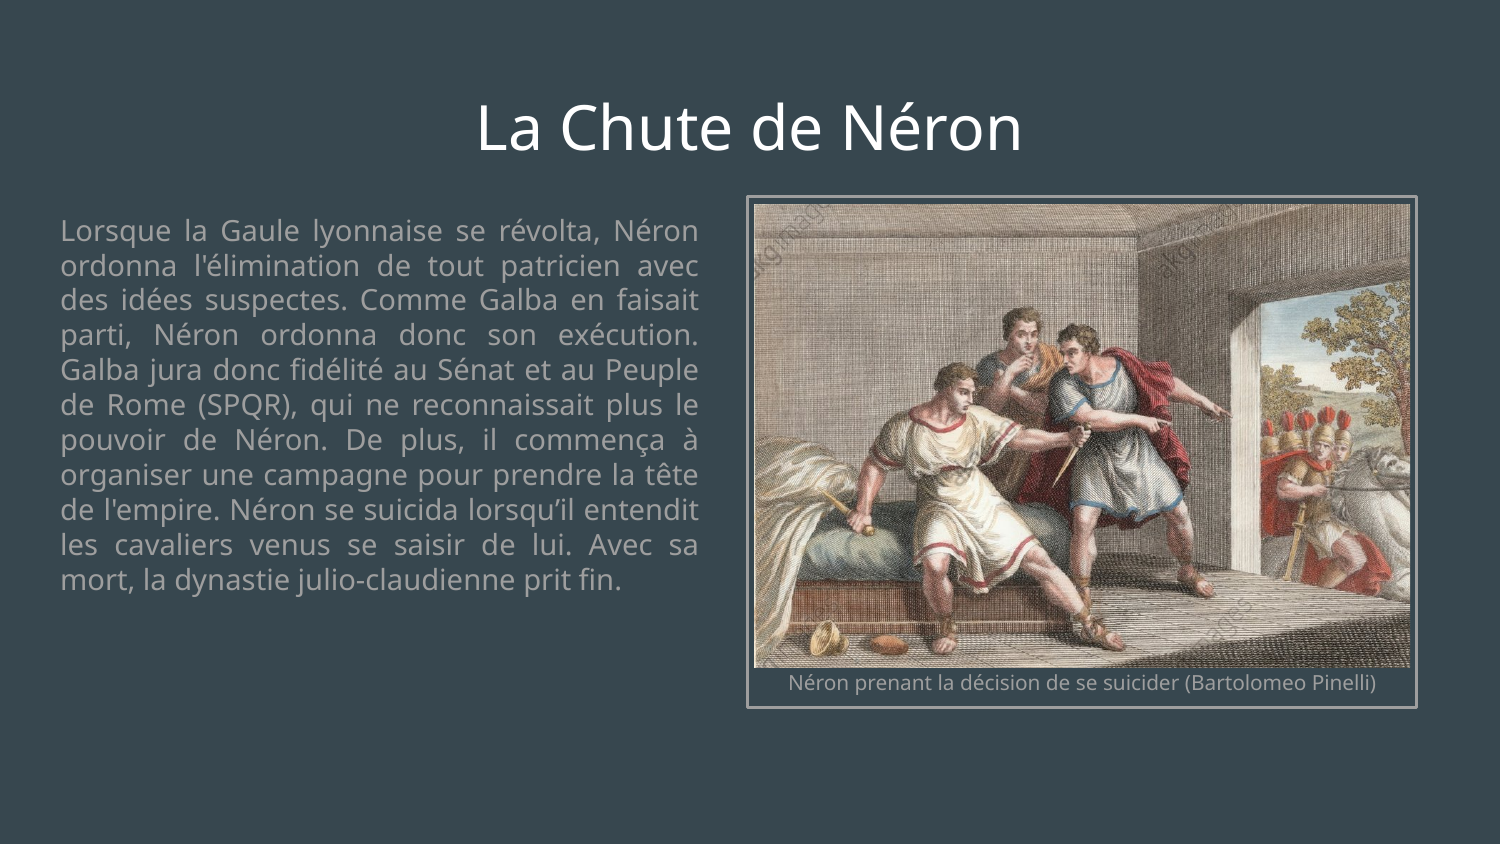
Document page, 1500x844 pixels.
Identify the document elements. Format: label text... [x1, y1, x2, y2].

title La Chute de Néron [51, 72, 1449, 167]
list Néron prenant la décision de se suicider (Bartolomeo Pinelli) [747, 655, 1417, 708]
list Lorsque la Gaule lyonnaise se révolta, Néron ordonna l'élimination de tout patricien avec des idées suspectes. Comme Galba en faisait parti, Néron ordonna donc son exécution. Galba jura donc fidélité au Sénat et au Peuple de Rome (SPQR), qui ne reconnaissait plus le pouvoir de Néron. De plus, il commença à organiser une campagne pour prendre la tête de l'empire. Néron se suicida lorsqu’il entendit les cavaliers venus se saisir de lui. Avec sa mort, la dynastie julio-claudienne prit fin. [45, 196, 715, 708]
picture [754, 204, 1411, 668]
